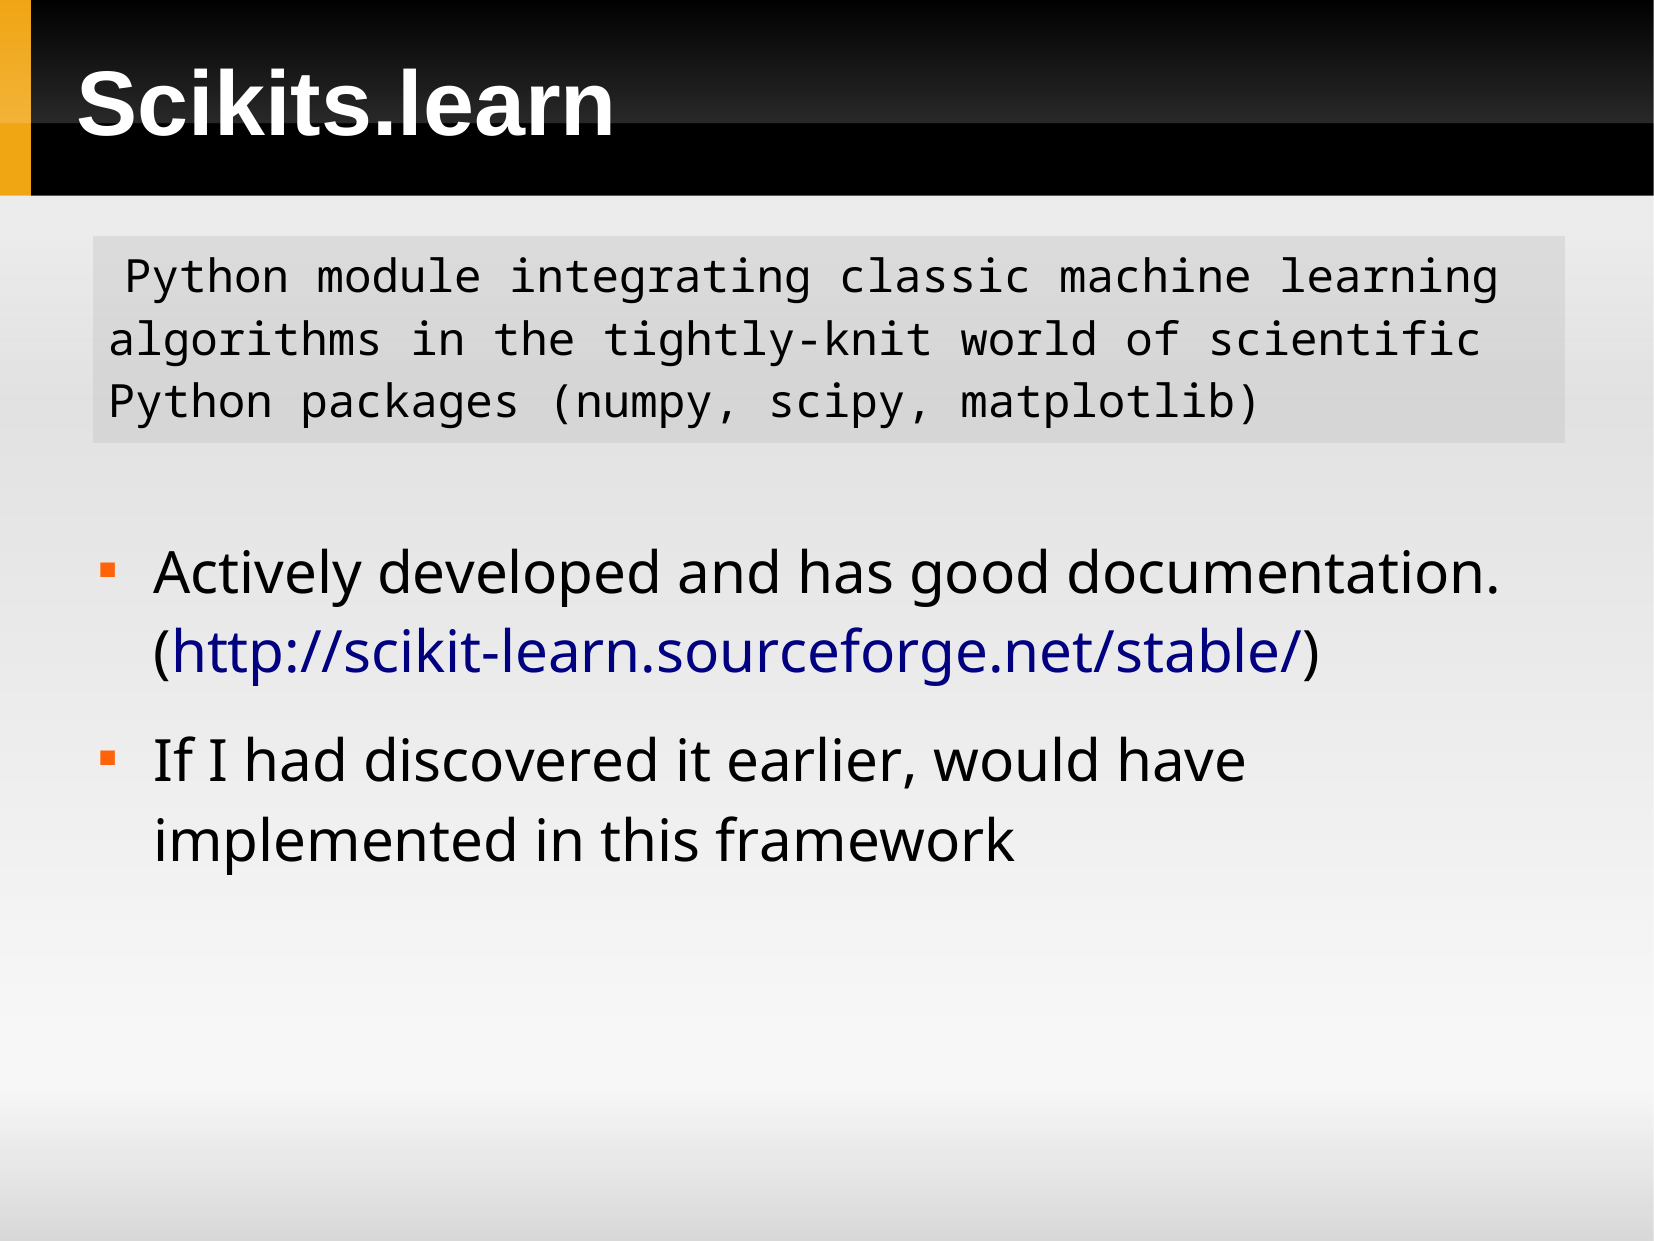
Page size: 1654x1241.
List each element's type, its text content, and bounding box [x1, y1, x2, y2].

text_box Python module integrating classic machine learning algorithms in the tightly-knit world of scientific Python packages (numpy, scipy, matplotlib) [93, 236, 1565, 443]
picture [0, 0, 1654, 1241]
list Actively developed and has good documentation. (http://scikit-learn.sourceforge.net/stable/) If I had discovered it earlier, would have implemented in this framework [82, 531, 1571, 975]
title Scikits.learn [76, 0, 1565, 208]
